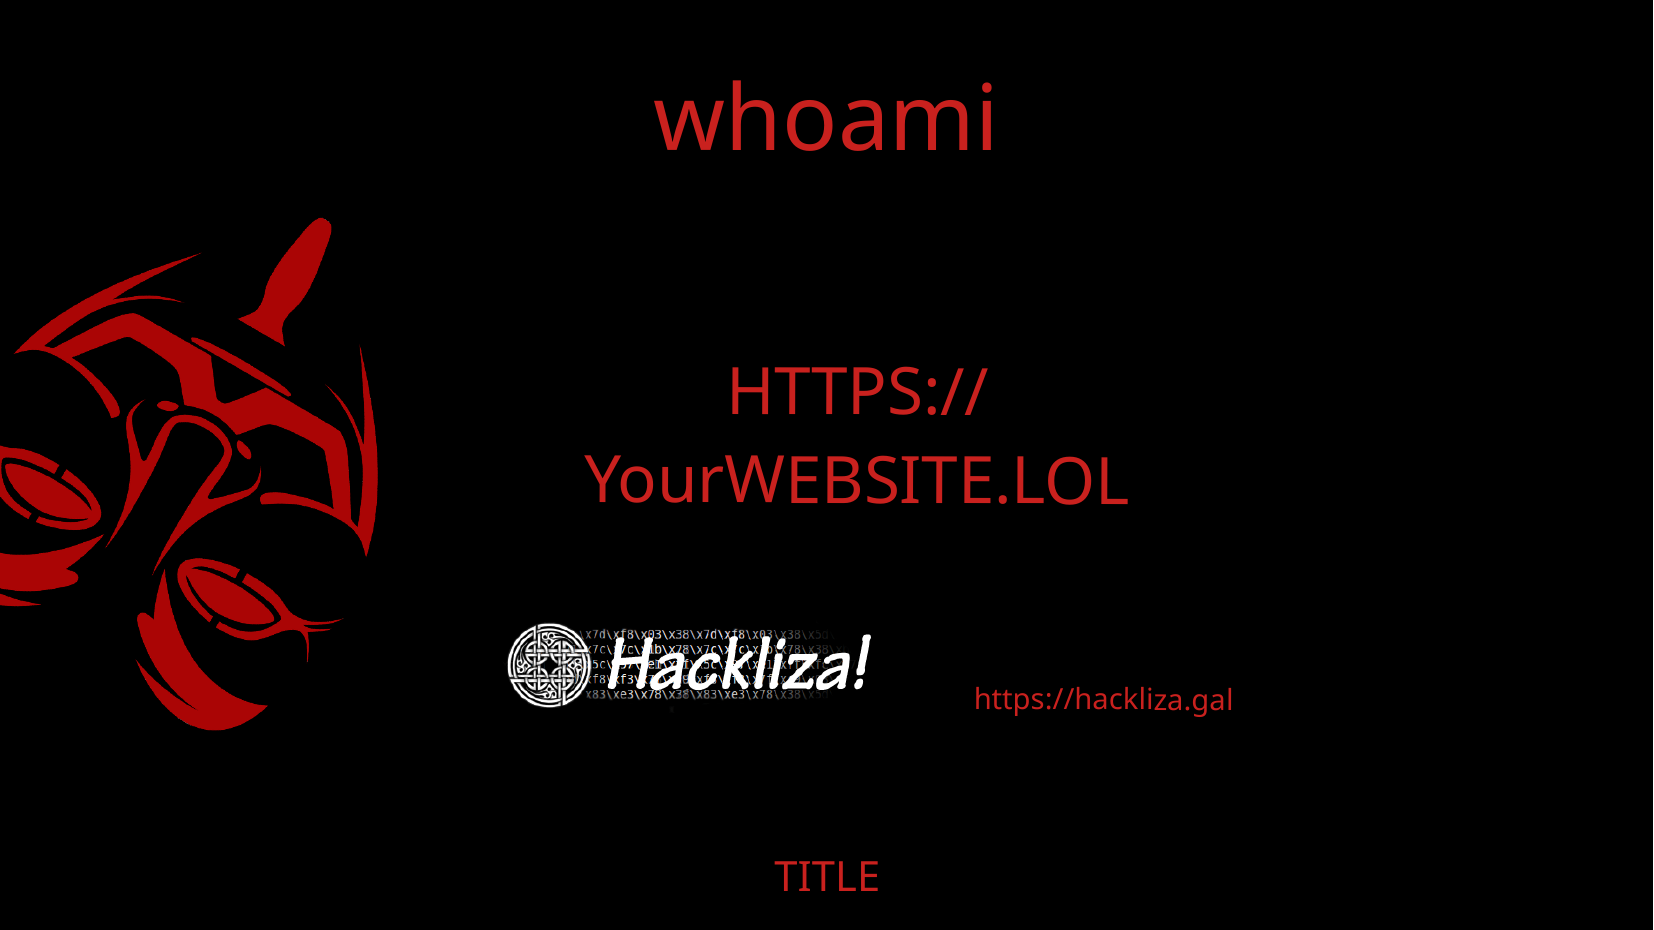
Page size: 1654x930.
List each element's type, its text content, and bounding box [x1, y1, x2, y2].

picture [0, 112, 511, 764]
title whoami [82, 37, 1571, 193]
picture [487, 616, 600, 713]
list https://hackliza.gal [599, 556, 1538, 739]
list HTTPS://YourWEBSITE.LOL [449, 343, 1197, 525]
